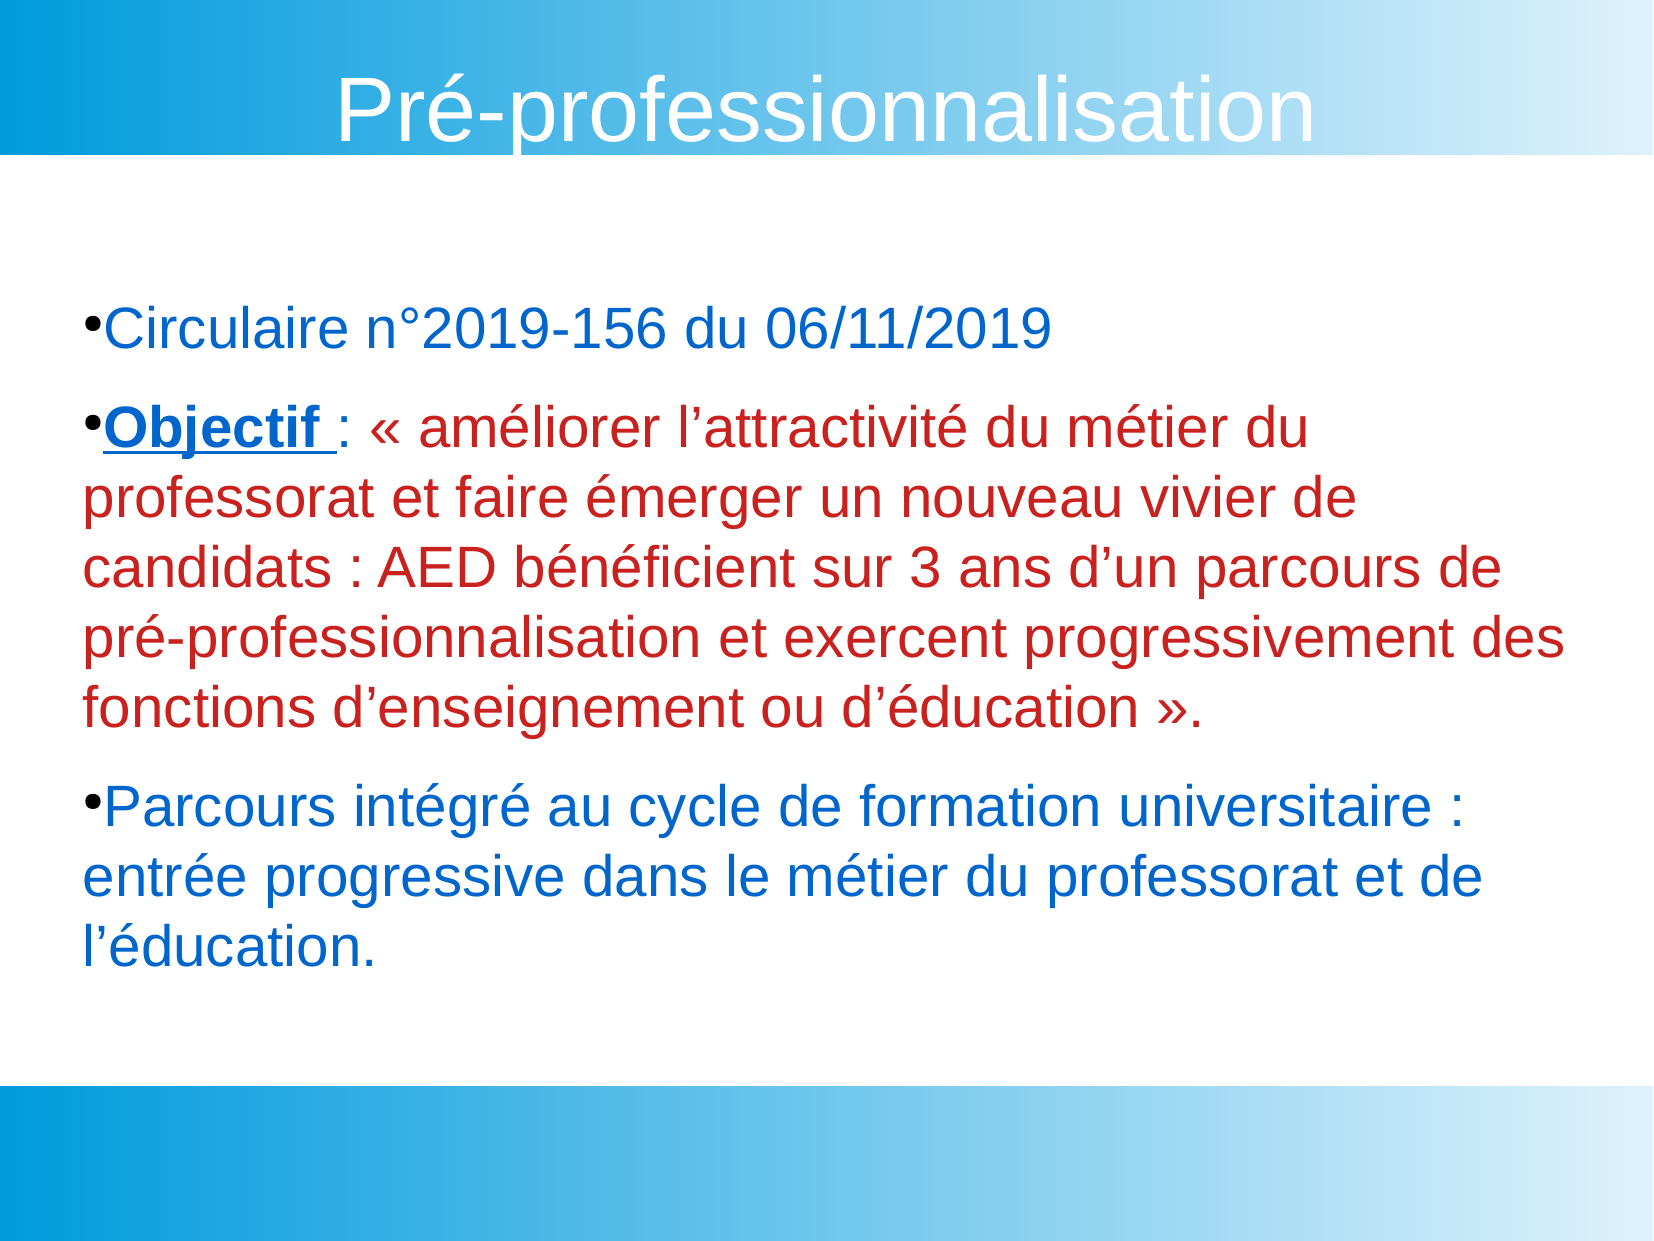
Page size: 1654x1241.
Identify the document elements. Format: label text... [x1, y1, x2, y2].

list Circulaire n°2019-156 du 06/11/2019 Objectif : « améliorer l’attractivité du métier du professorat et faire émerger un nouveau vivier de candidats : AED bénéficient sur 3 ans d’un parcours de pré-professionnalisation et exercent progressivement des fonctions d’enseignement ou d’éducation ». Parcours intégré au cycle de formation universitaire : entrée progressive dans le métier du professorat et de l’éducation. [82, 290, 1571, 1010]
title Pré-professionnalisation [82, 49, 1571, 155]
